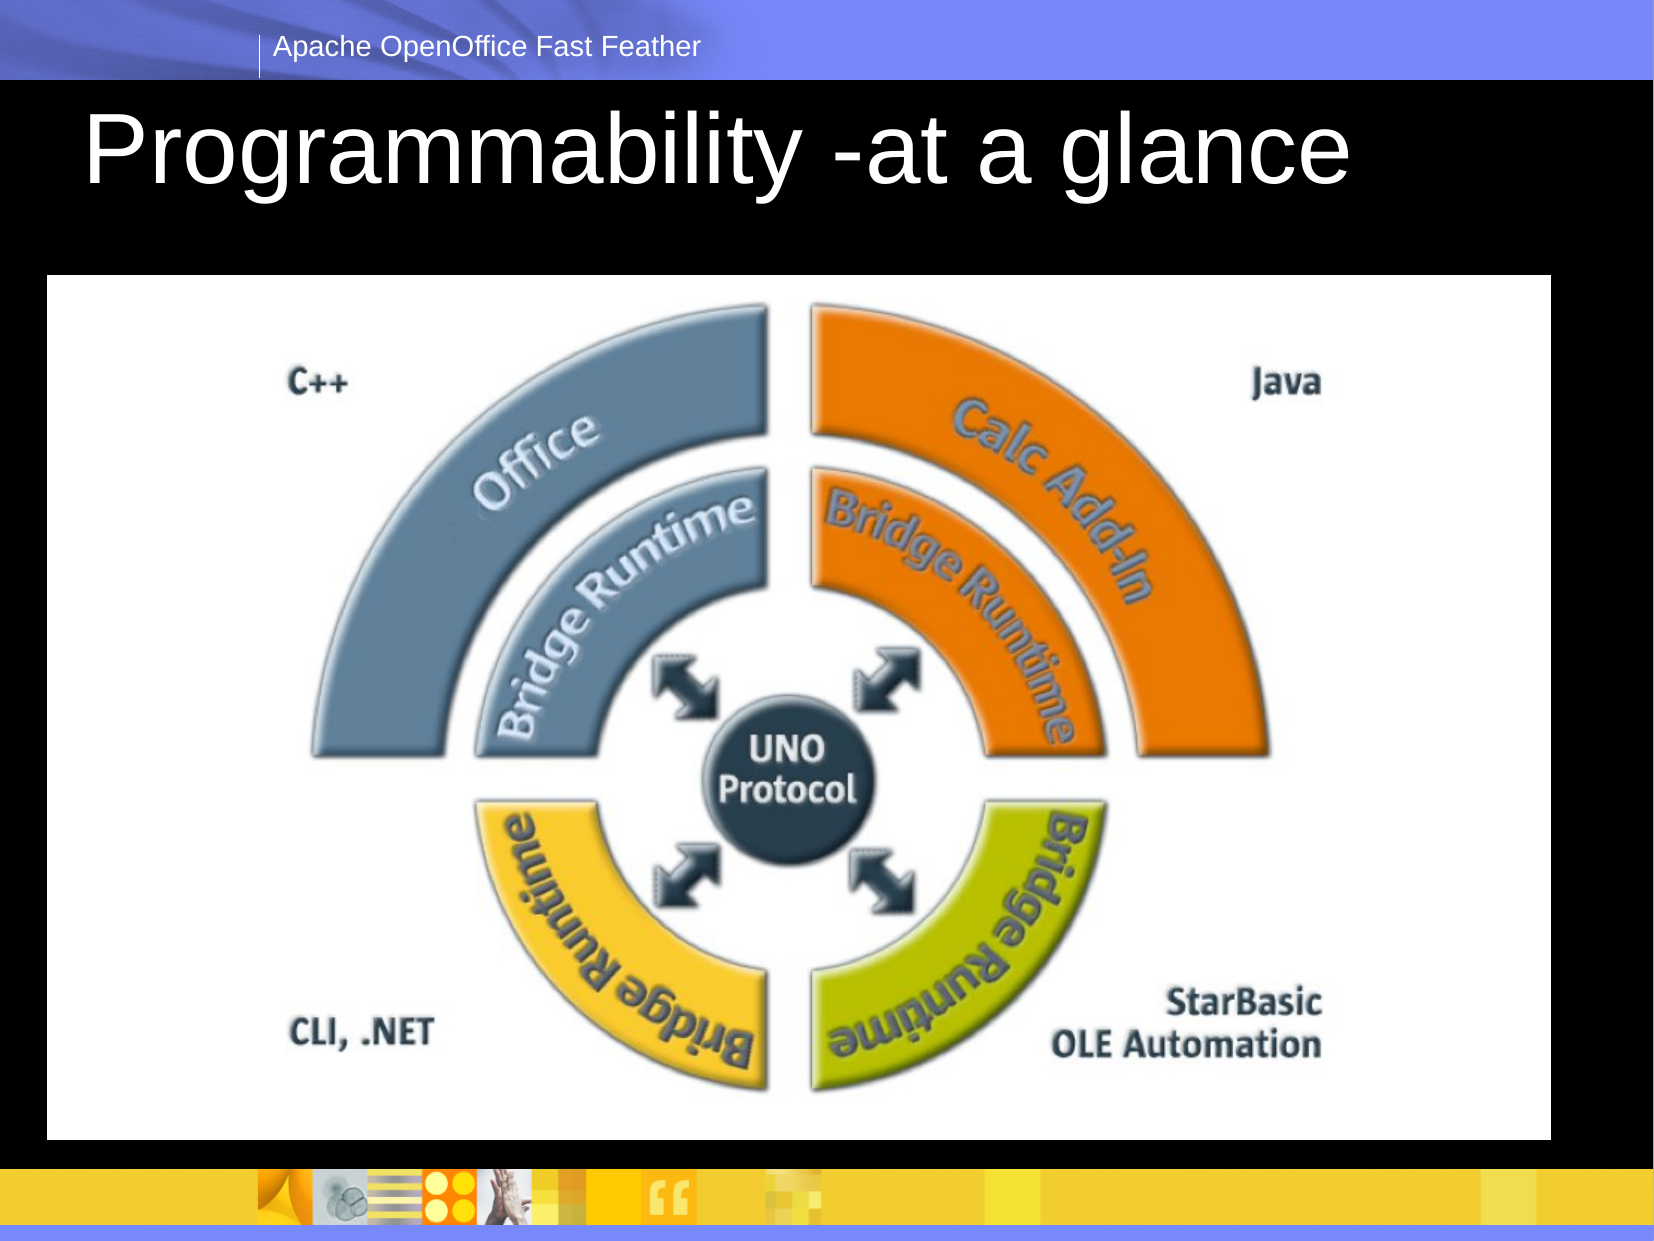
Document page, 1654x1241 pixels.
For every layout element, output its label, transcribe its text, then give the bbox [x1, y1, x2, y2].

picture [47, 275, 1551, 1140]
picture [0, 0, 1654, 80]
picture [359, 42, 367, 47]
title Programmability -at a glance [82, 49, 1571, 257]
picture [407, 42, 414, 49]
picture [664, 42, 671, 49]
picture [515, 42, 523, 47]
picture [0, 1169, 1654, 1225]
picture [297, 42, 304, 49]
picture [622, 42, 630, 47]
picture [384, 38, 399, 49]
picture [455, 38, 470, 49]
picture [278, 39, 285, 48]
picture [423, 42, 431, 47]
picture [344, 42, 351, 49]
picture [440, 42, 447, 49]
picture [679, 42, 687, 47]
